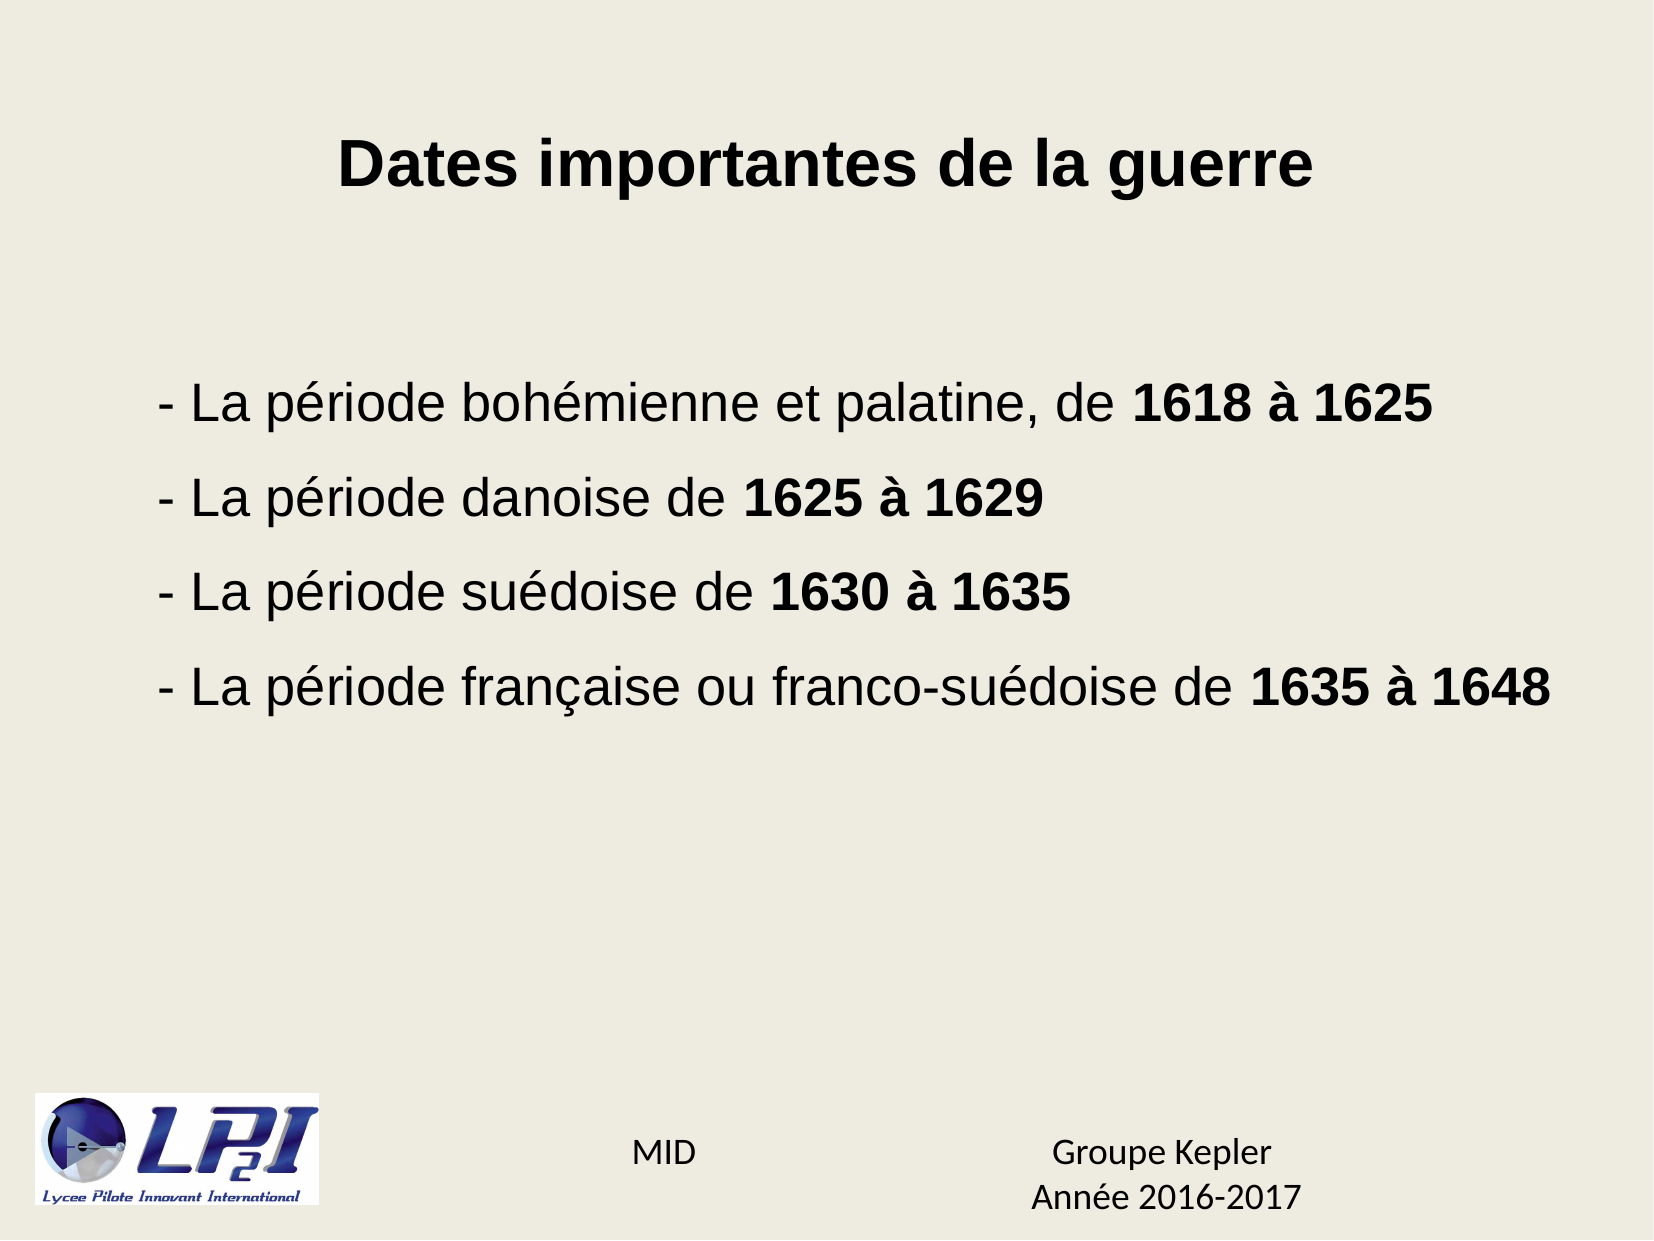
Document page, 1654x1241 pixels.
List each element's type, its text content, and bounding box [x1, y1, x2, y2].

footer MID Groupe Kepler Année 2016-2017 [472, 1119, 1585, 1205]
list - La période bohémienne et palatine, de 1618 à 1625 - La période danoise de 1625 à 1629 - La période suédoise de 1630 à 1635 - La période française ou franco-suédoise de 1635 à 1648 [82, 265, 1571, 985]
title Dates importantes de la guerre [82, 112, 1571, 265]
picture [35, 1093, 319, 1205]
